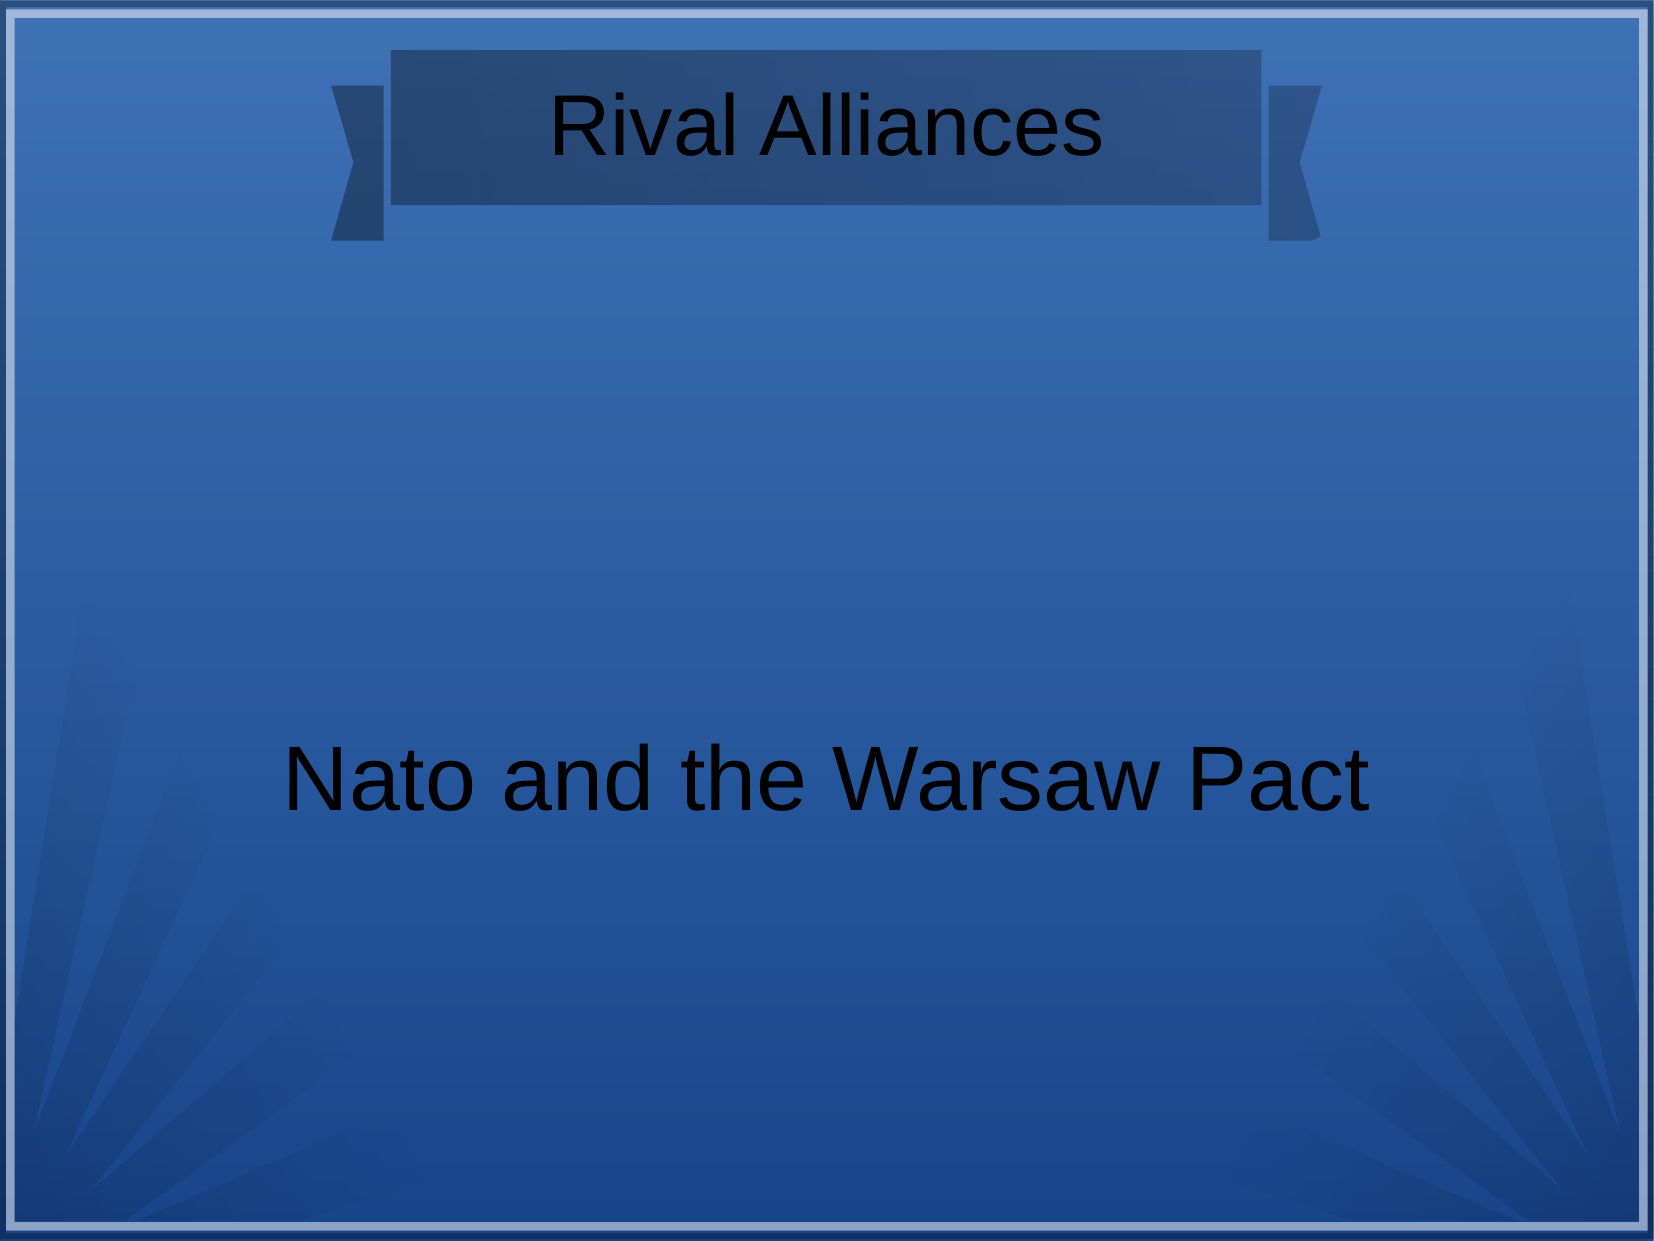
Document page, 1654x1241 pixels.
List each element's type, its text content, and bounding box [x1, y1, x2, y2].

title Rival Alliances [389, 47, 1264, 205]
subtitle Nato and the Warsaw Pact [82, 299, 1571, 1241]
